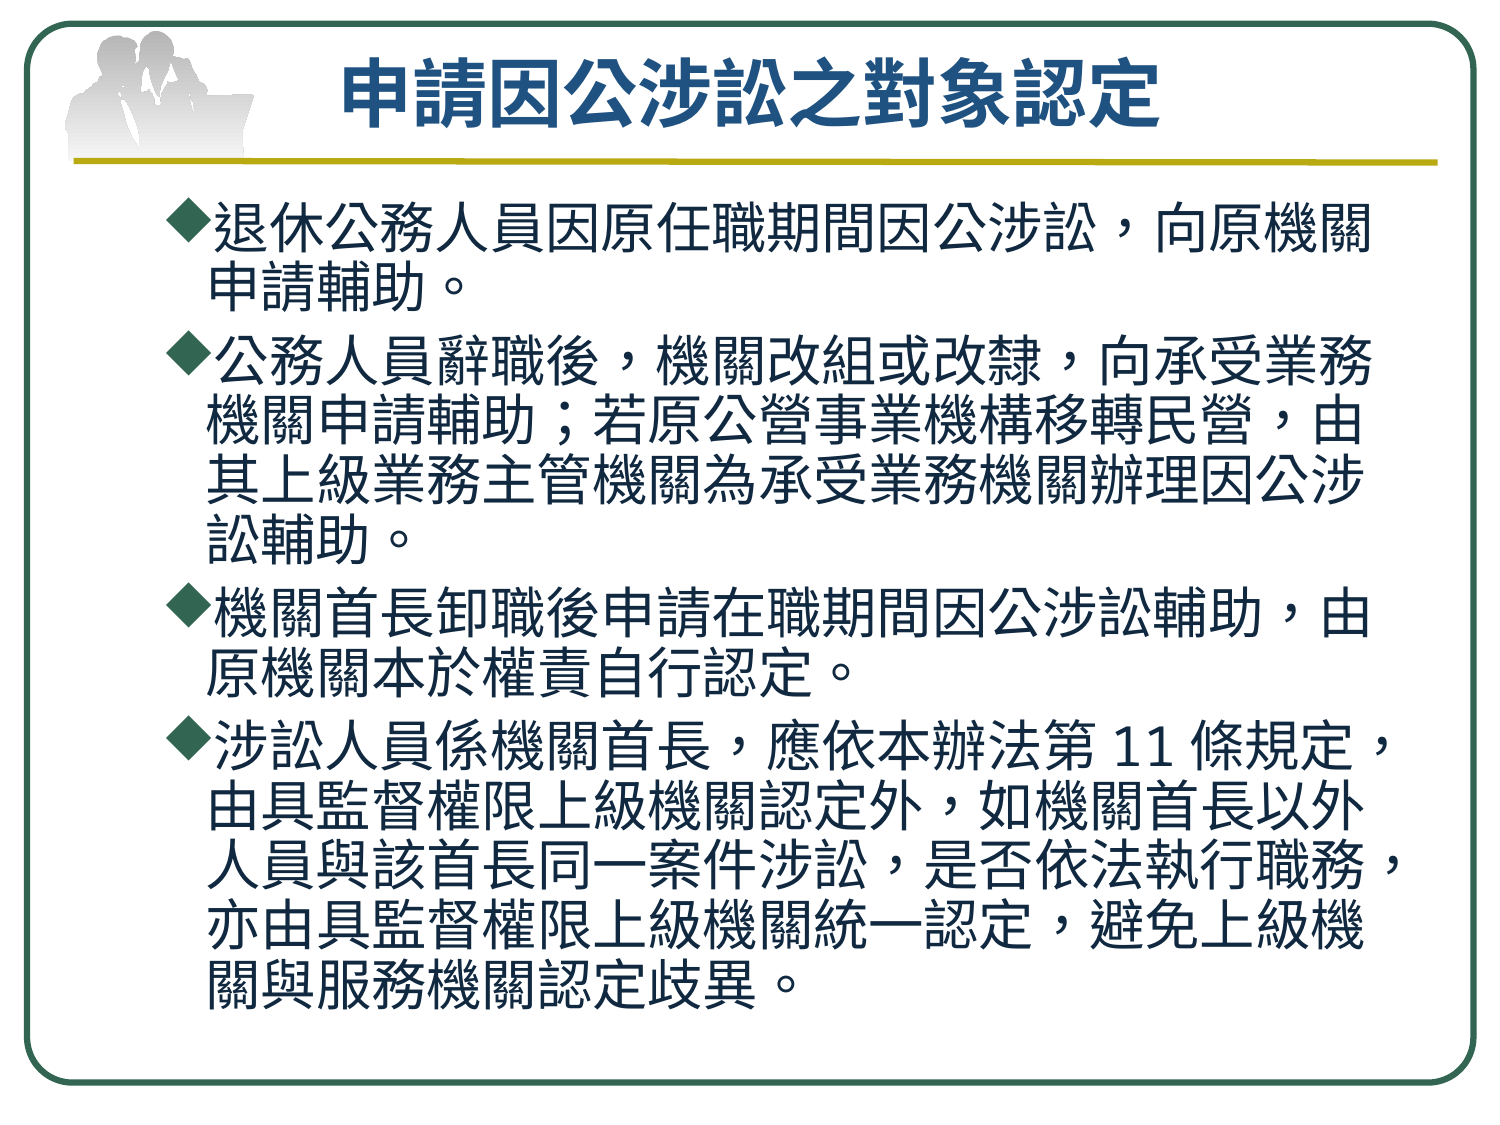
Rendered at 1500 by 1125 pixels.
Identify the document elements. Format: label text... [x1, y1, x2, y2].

title 申請因公涉訟之對象認定 [75, 45, 1426, 138]
list 退休公務人員因原任職期間因公涉訟，向原機關申請輔助。 公務人員辭職後，機關改組或改隸，向承受業務機關申請輔助；若原公營事業機構移轉民營，由其上級業務主管機關為承受業務機關辦理因公涉訟輔助。 機關首長卸職後申請在職期間因公涉訟輔助，由原機關本於權責自行認定。 涉訟人員係機關首長，應依本辦法第11條規定，由具監督權限上級機關認定外，如機關首長以外人員與該首長同一案件涉訟，是否依法執行職務，亦由具監督權限上級機關統一認定，避免上級機關與服務機關認定歧異。 [75, 192, 1426, 1032]
